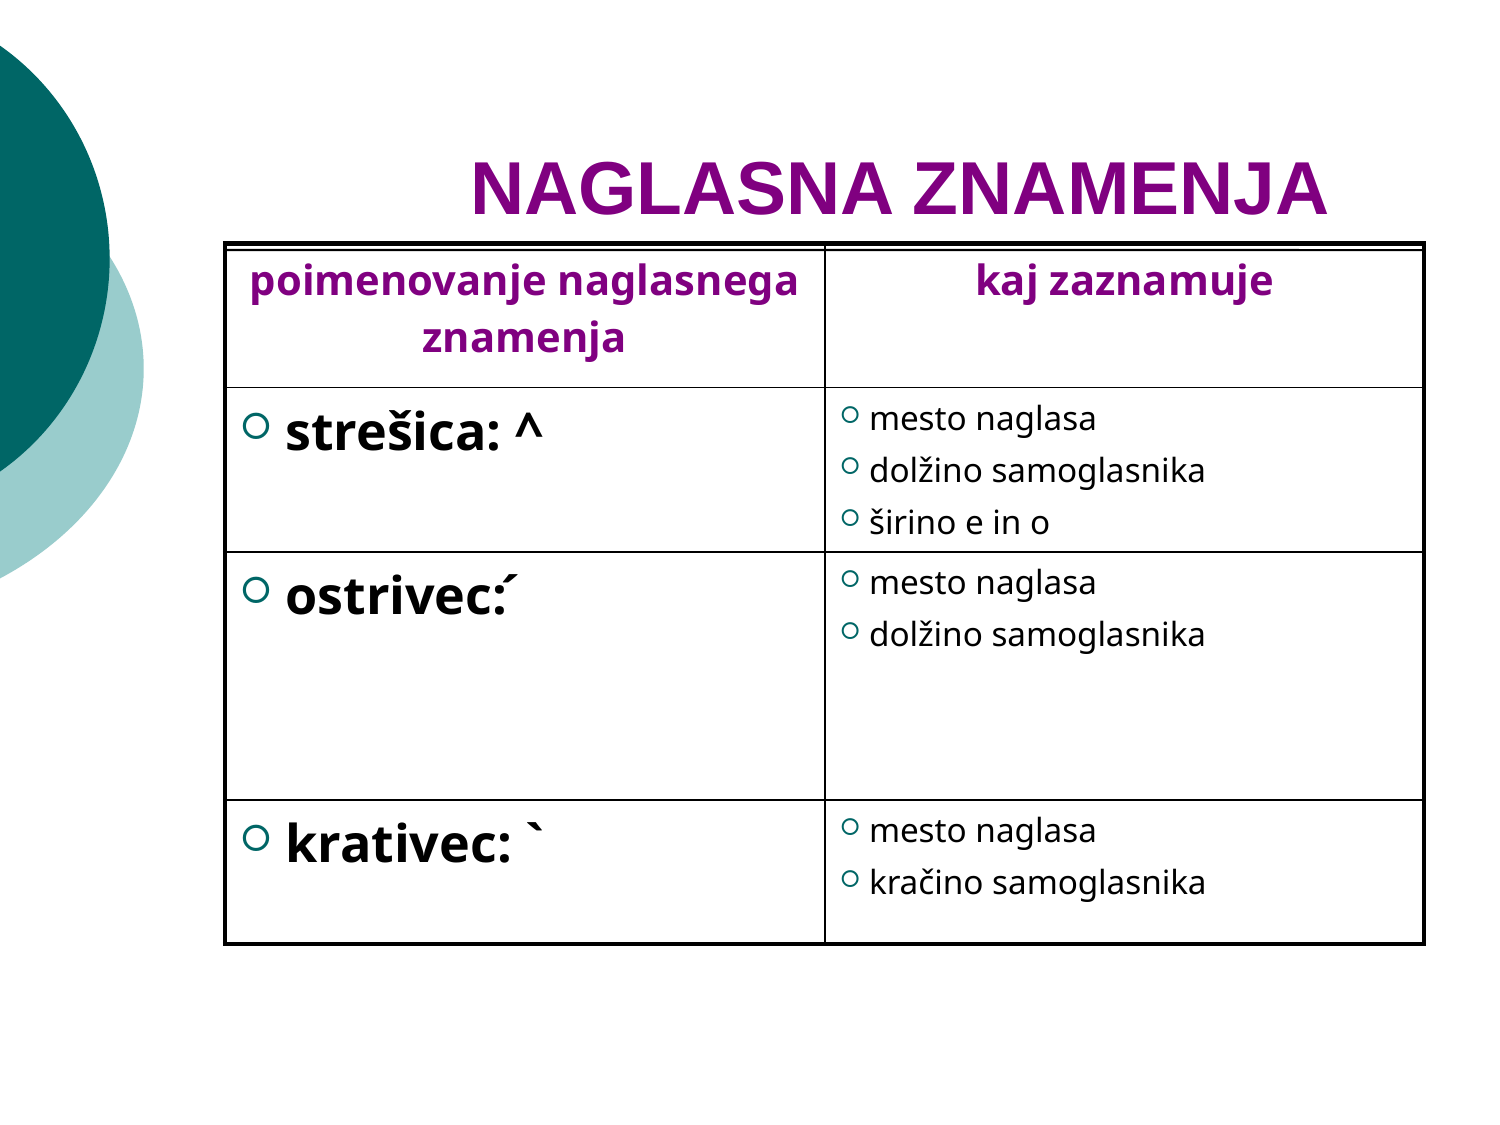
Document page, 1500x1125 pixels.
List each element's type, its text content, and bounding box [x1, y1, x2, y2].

table_cell mesto naglasa dolžino samoglasnika [826, 553, 1422, 799]
table_header kaj zaznamuje [826, 246, 1422, 387]
table_cell mesto naglasa dolžino samoglasnika širino e in o [826, 388, 1422, 551]
table_header poimenovanje naglasnega znamenja [227, 246, 824, 387]
table_cell krativec: ` [227, 801, 824, 942]
table_cell strešica: ^ [227, 388, 824, 551]
table_cell ostrivec: ́ [227, 553, 824, 799]
table_cell mesto naglasa kračino samoglasnika [826, 801, 1422, 942]
title NAGLASNA ZNAMENJA [300, 49, 1500, 237]
